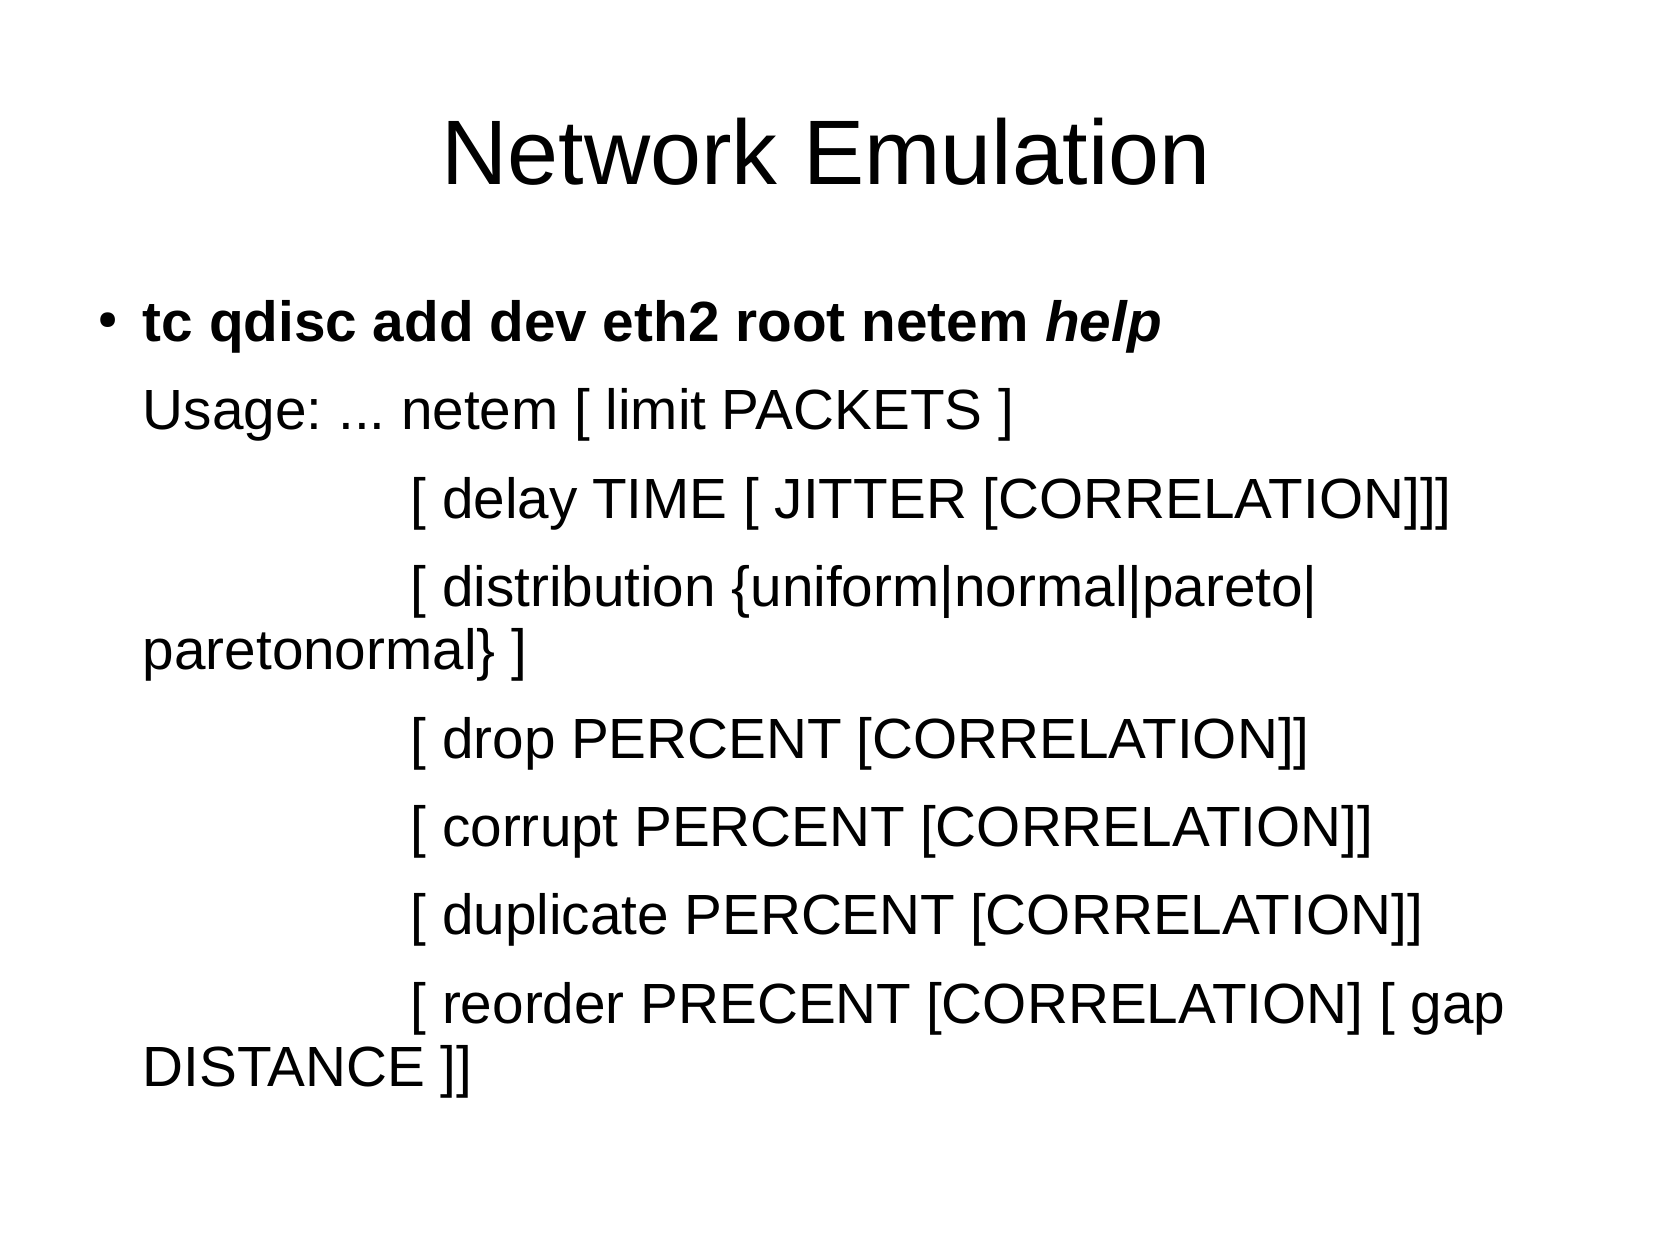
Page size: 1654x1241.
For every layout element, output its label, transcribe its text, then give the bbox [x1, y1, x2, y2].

list tc qdisc add dev eth2 root netem help Usage: ... netem [ limit PACKETS ] [ delay TIME [ JITTER [CORRELATION]]] [ distribution {uniform|normal|pareto|paretonormal} ] [ drop PERCENT [CORRELATION]] [ corrupt PERCENT [CORRELATION]] [ duplicate PERCENT [CORRELATION]] [ reorder PRECENT [CORRELATION] [ gap DISTANCE ]] [82, 290, 1571, 1109]
title Network Emulation [82, 56, 1571, 250]
